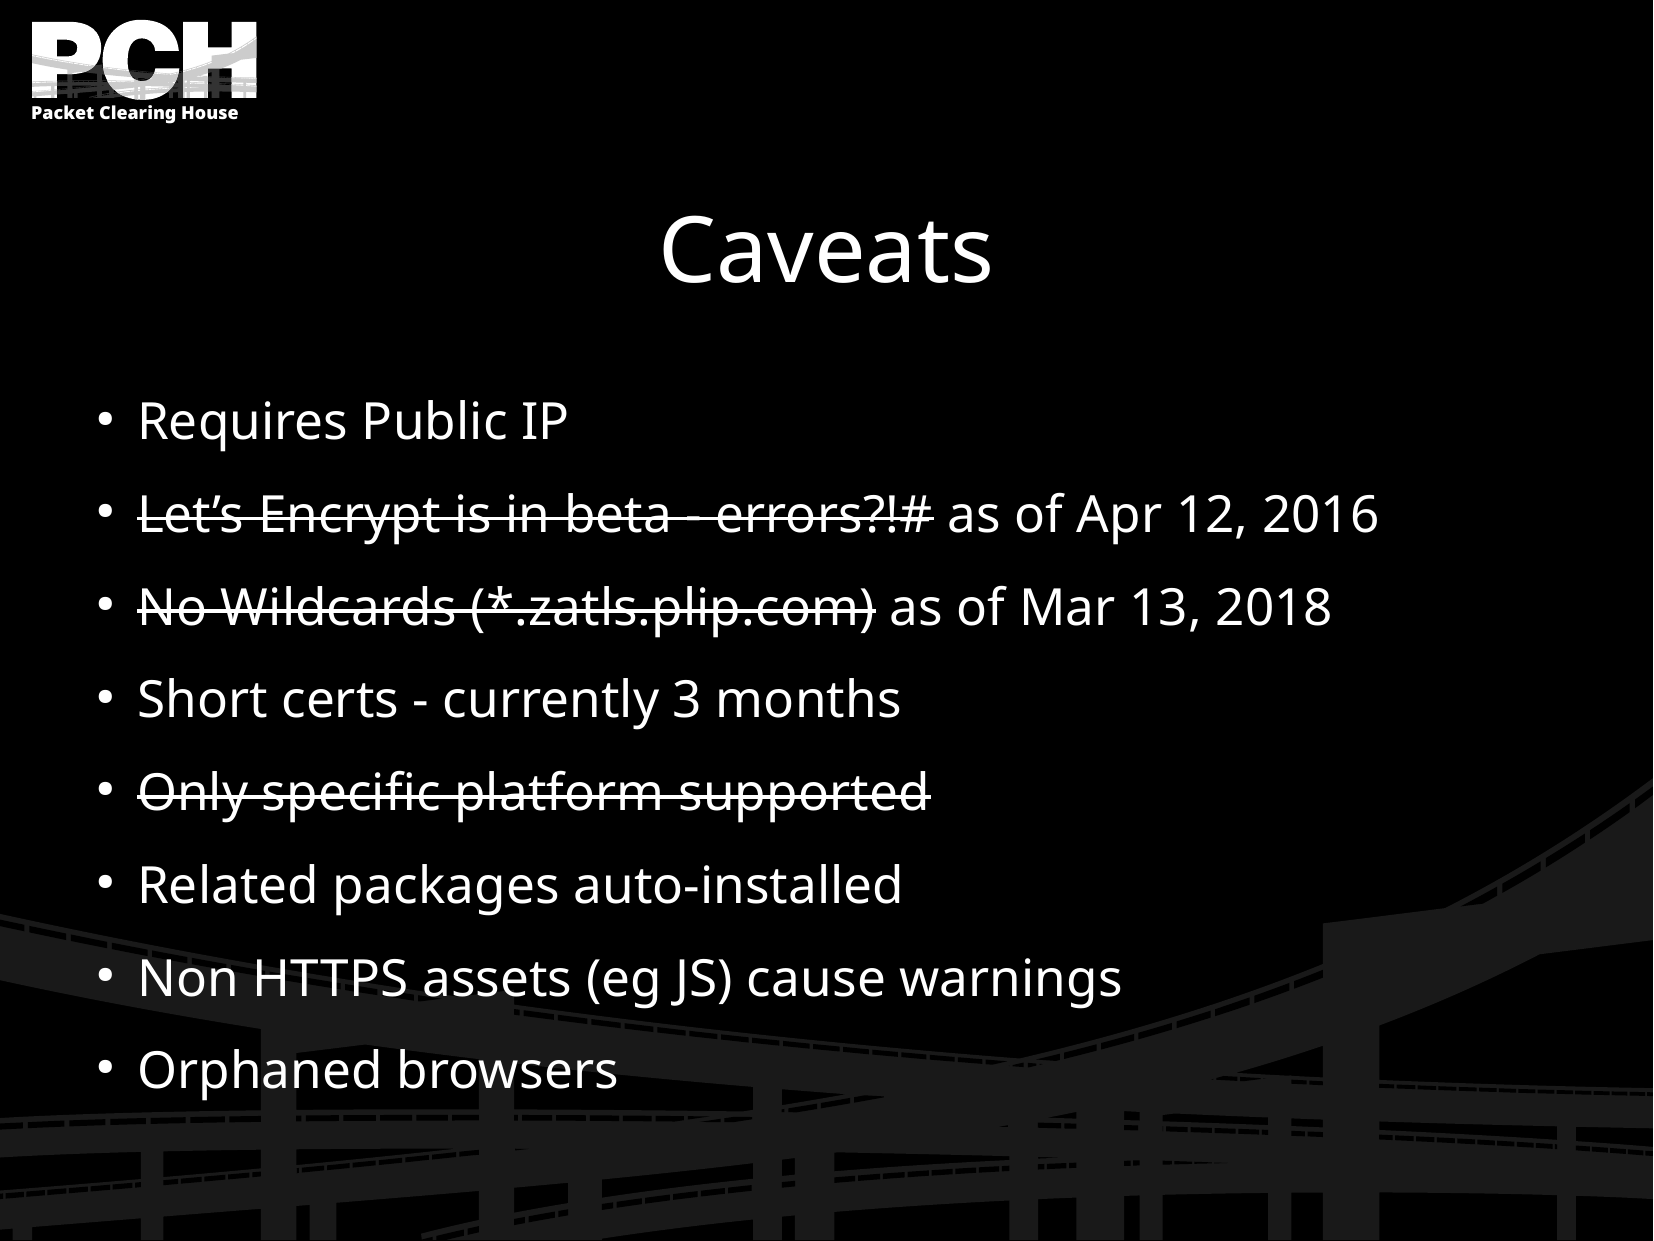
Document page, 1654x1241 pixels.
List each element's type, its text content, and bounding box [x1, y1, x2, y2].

list Requires Public IP Let’s Encrypt is in beta - errors?!# as of Apr 12, 2016 No Wildcards (*.zatls.plip.com) as of Mar 13, 2018 Short certs - currently 3 months Only specific platform supported Related packages auto-installed Non HTTPS assets (eg JS) cause warnings Orphaned browsers [82, 384, 1653, 1105]
title Caveats [0, 143, 1653, 352]
